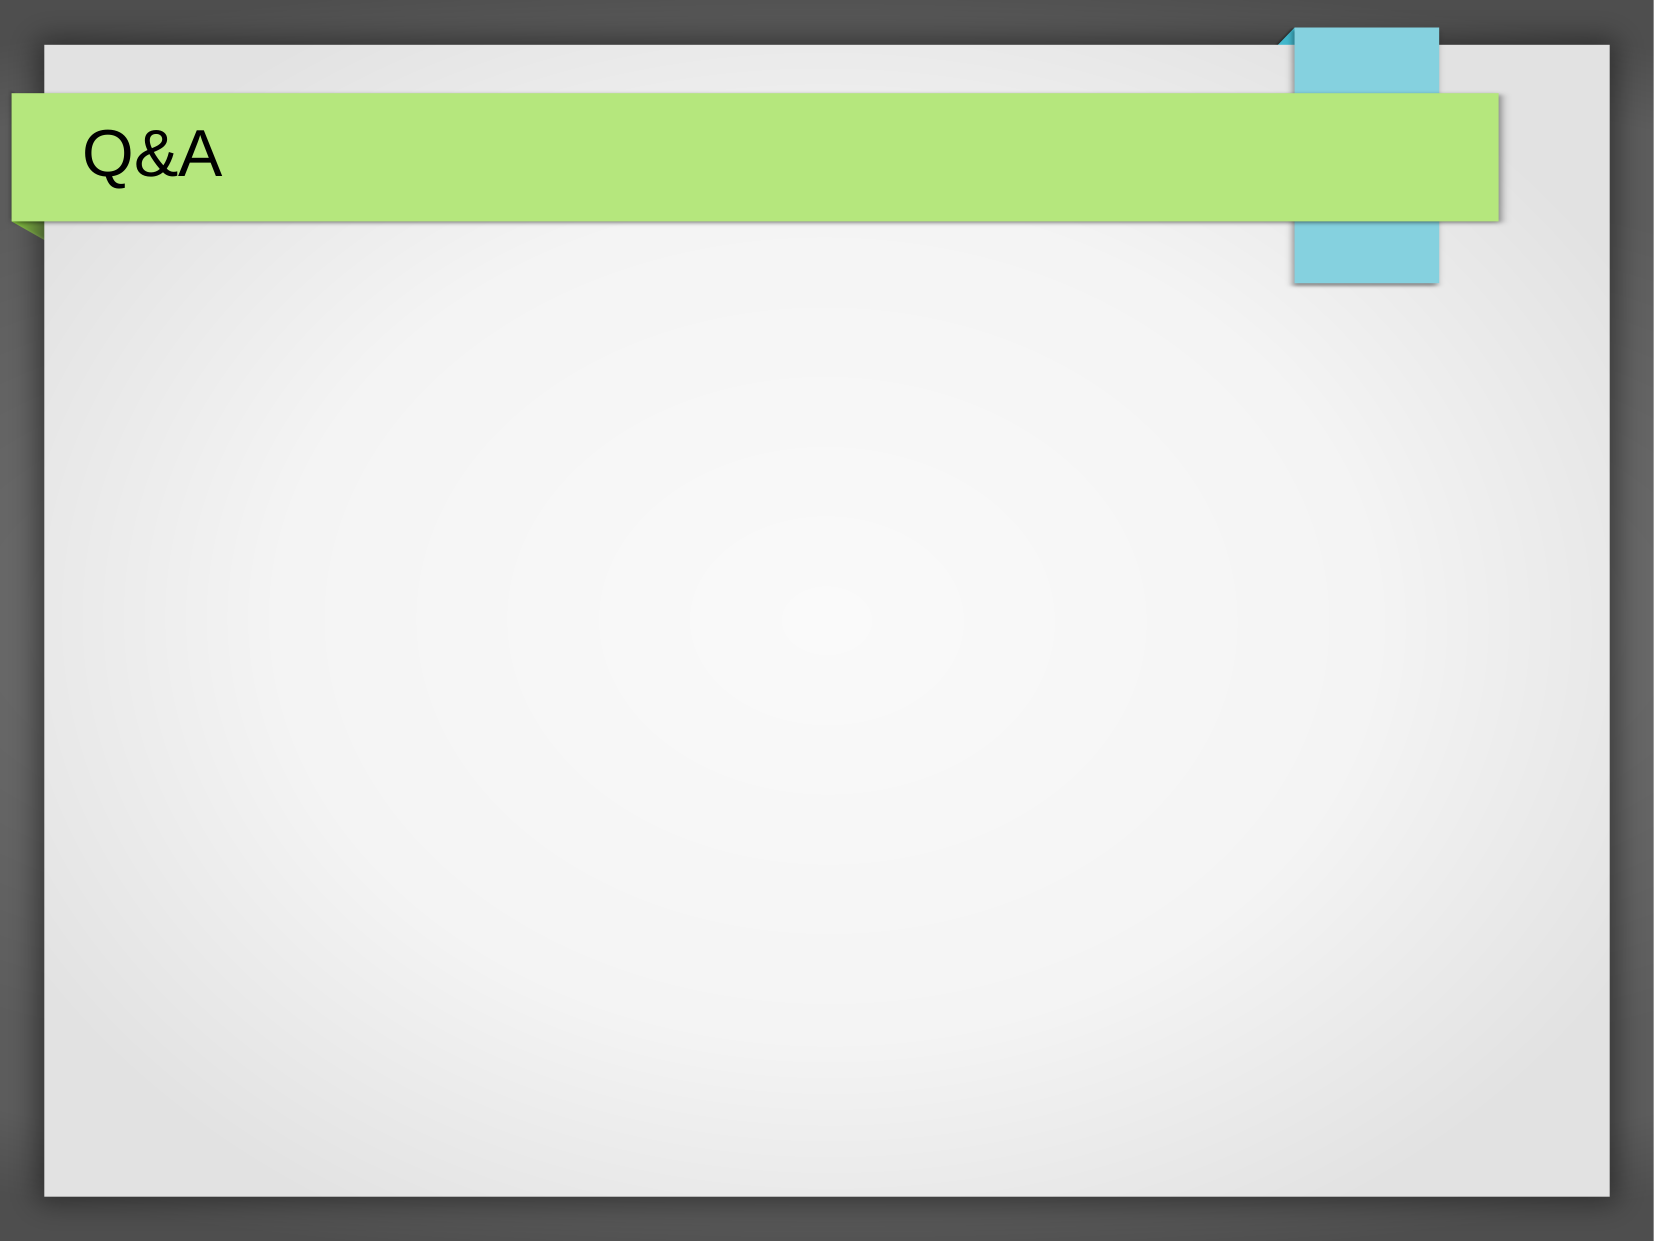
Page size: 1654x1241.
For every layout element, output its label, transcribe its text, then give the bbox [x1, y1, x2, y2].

picture [0, 0, 1654, 1241]
title Q&A [82, 94, 1264, 213]
